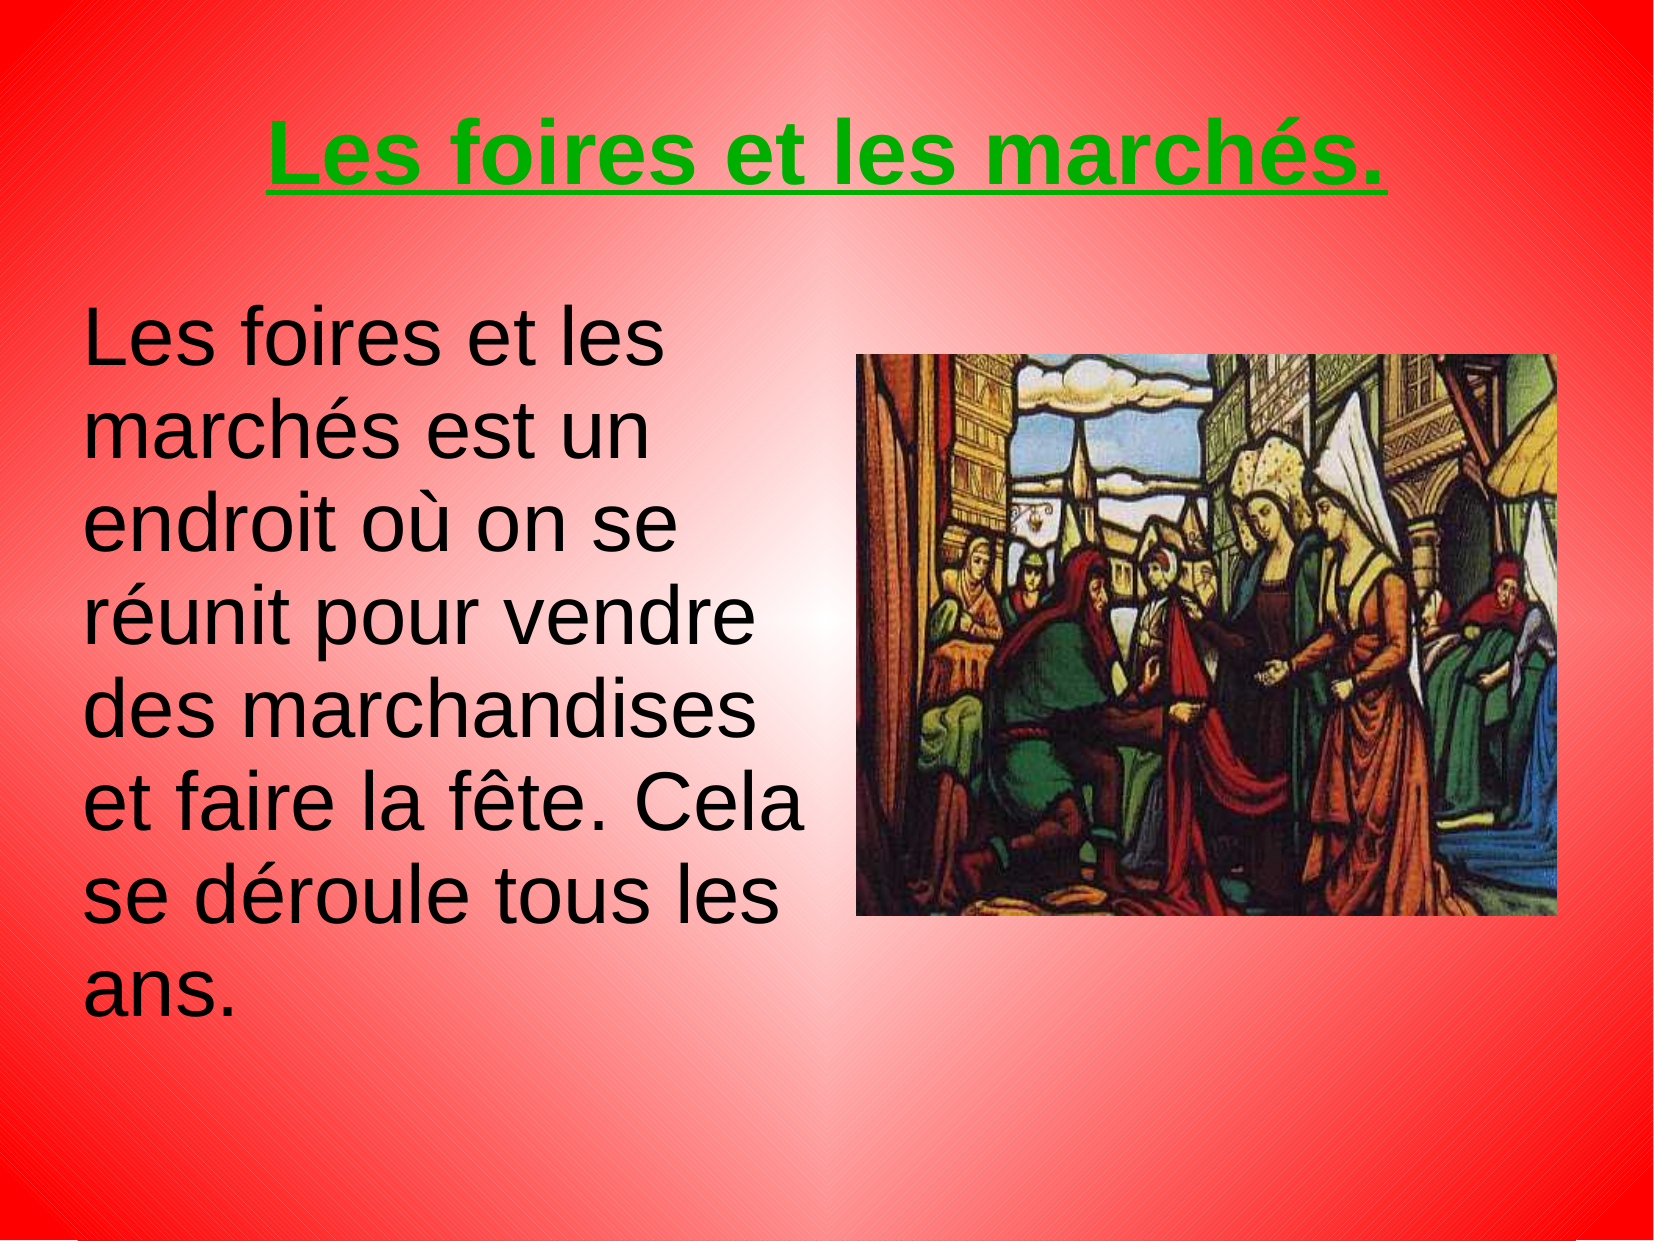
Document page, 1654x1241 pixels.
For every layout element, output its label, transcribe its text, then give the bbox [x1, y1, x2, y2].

title Les foires et les marchés. [82, 49, 1571, 257]
picture [856, 354, 1557, 916]
list Les foires et les marchés est un endroit où on se réunit pour vendre des marchandises et faire la fête. Cela se déroule tous les ans. [82, 290, 809, 1109]
